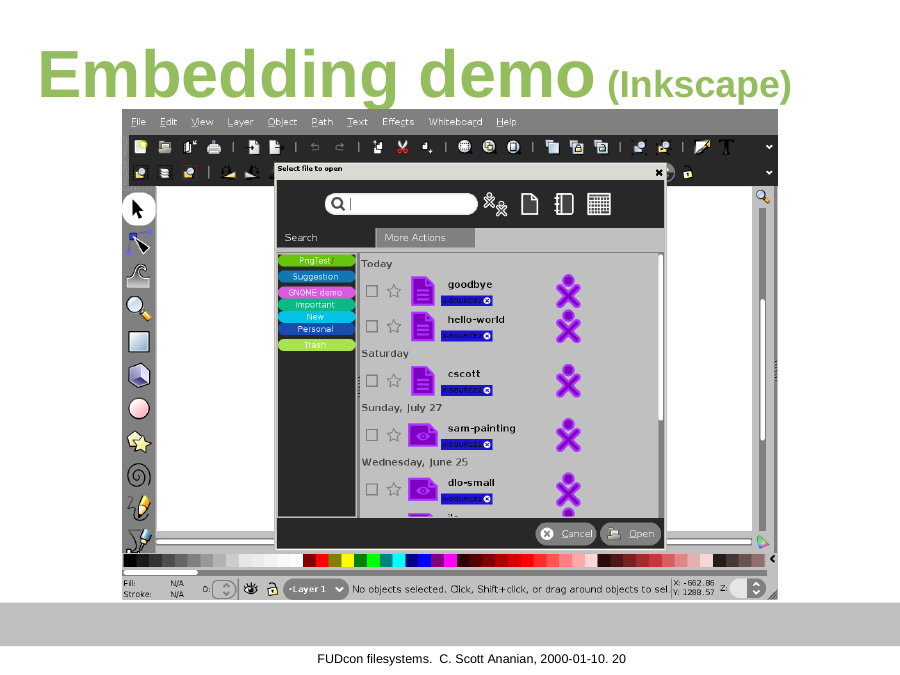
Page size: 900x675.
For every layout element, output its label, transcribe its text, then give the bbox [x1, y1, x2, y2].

picture [122, 109, 778, 601]
title Embedding demo (Inkscape) [37, 37, 856, 226]
